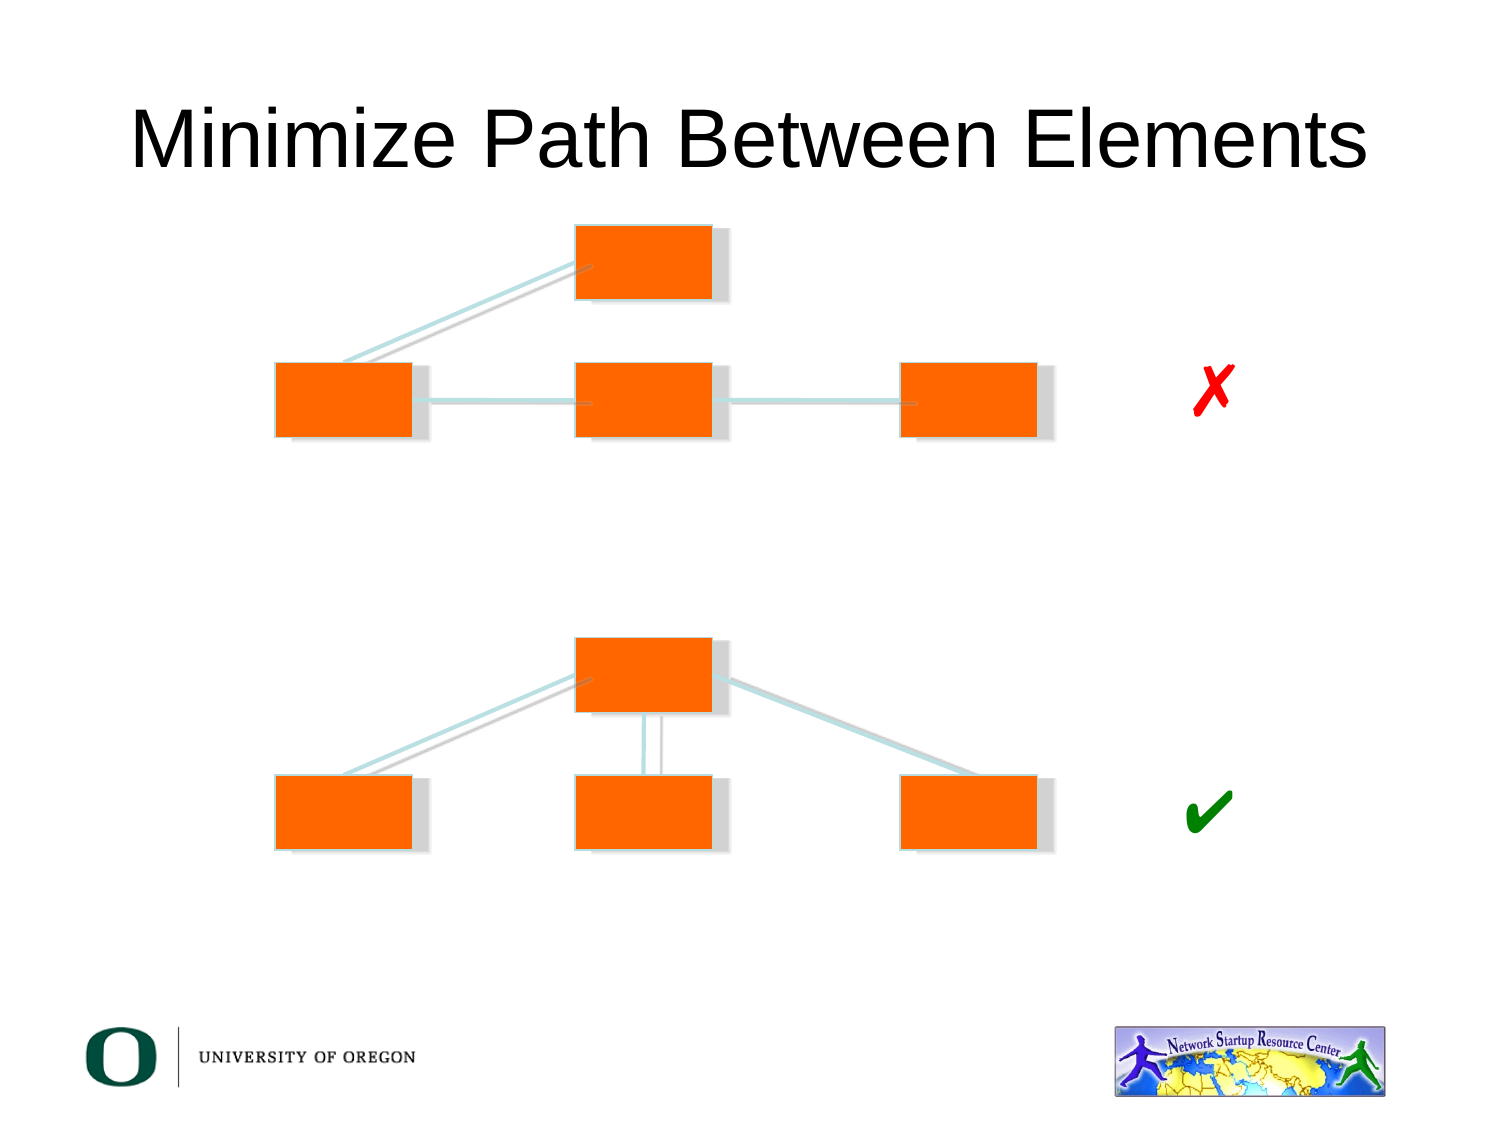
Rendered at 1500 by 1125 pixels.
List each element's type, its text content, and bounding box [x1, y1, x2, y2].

text_box [575, 224, 713, 300]
text_box [275, 775, 413, 851]
text_box [575, 637, 713, 713]
picture [75, 1024, 426, 1090]
text_box [900, 775, 1038, 851]
text_box [900, 362, 1038, 438]
picture [1112, 1024, 1388, 1099]
text_box [575, 775, 713, 851]
title Minimize Path Between Elements [75, 45, 1426, 233]
text_box [575, 362, 713, 438]
text_box [275, 362, 413, 438]
text_box ✗ [1179, 312, 1254, 438]
text_box ✔ [1170, 749, 1250, 856]
